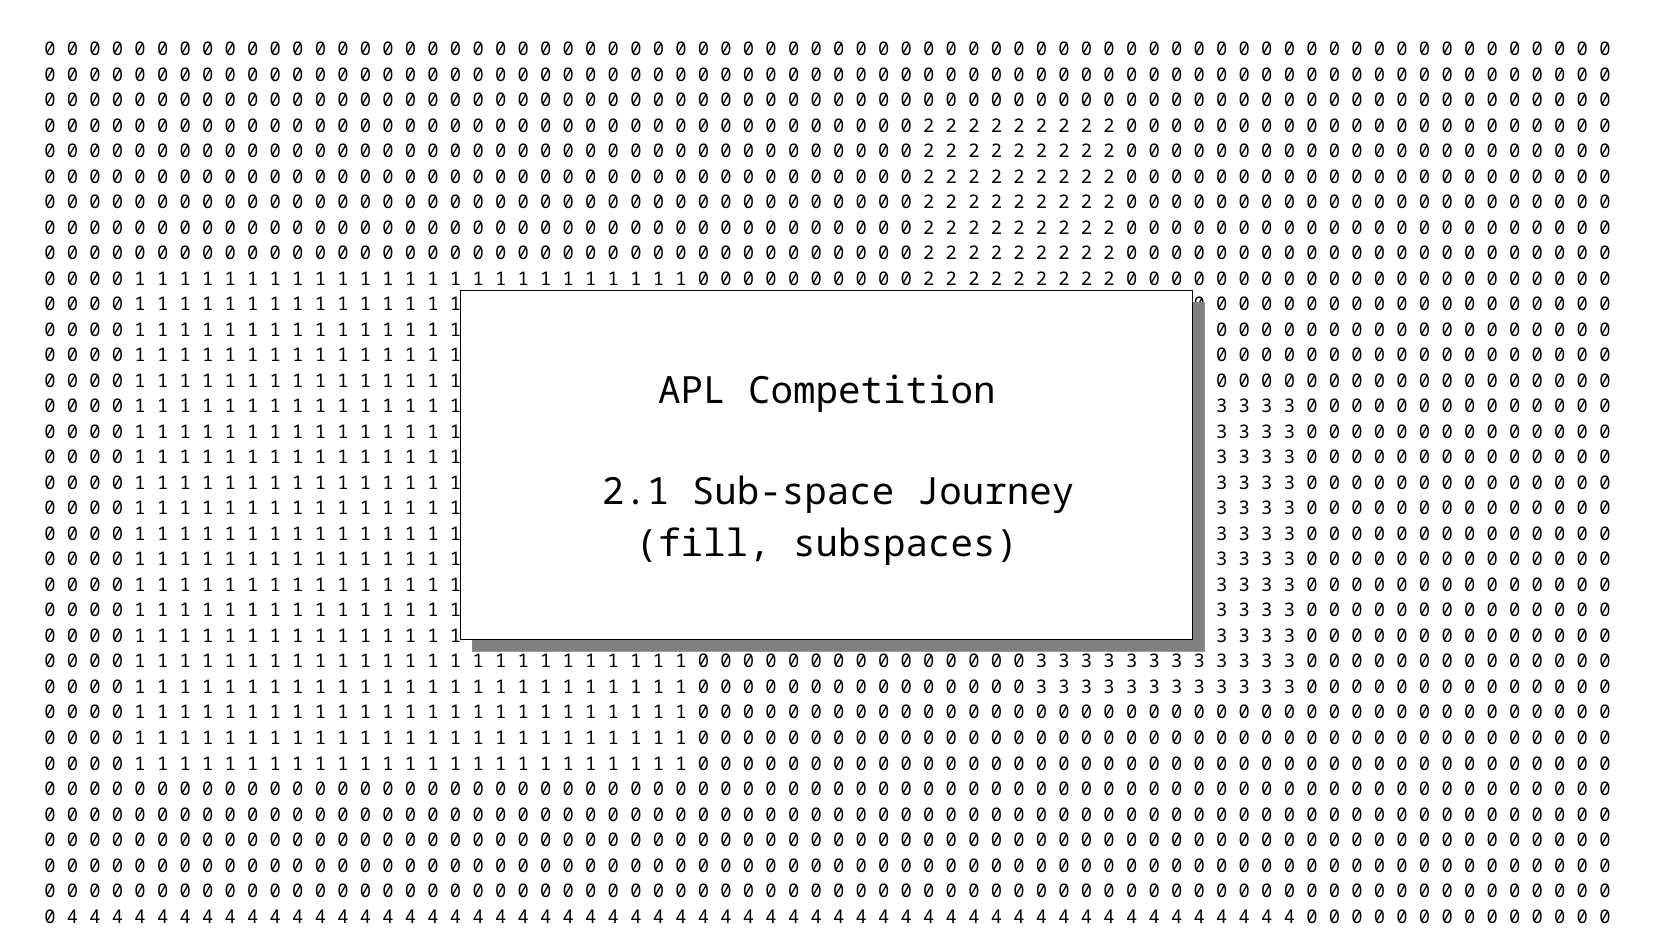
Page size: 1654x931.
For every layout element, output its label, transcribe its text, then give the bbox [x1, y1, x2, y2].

text_box 0 0 0 0 0 0 0 0 0 0 0 0 0 0 0 0 0 0 0 0 0 0 0 0 0 0 0 0 0 0 0 0 0 0 0 0 0 0 0 0 0 0 0 0 0 0 0 0 0 0 0 0 0 0 0 0 0 0 0 0 0 0 0 0 0 0 0 0 0 0 0 0 0 0 0 0 0 0 0 0 0 0 0 0 0 0 0 0 0 0 0 0 0 0 0 0 0 0 0 0 0 0 0 0 0 0 0 0 0 0 0 0 0 0 0 0 0 0 0 0 0 0 0 0 0 0 0 0 0 0 0 0 0 0 0 0 0 0 0 0 0 0 0 0 0 0 0 0 0 0 0 0 0 0 0 0 0 0 0 0 0 0 0 0 0 0 0 0 0 0 0 0 0 0 0 0 0 0 0 0 0 0 0 0 0 0 0 0 0 0 0 0 0 0 0 0 0 0 0 0 0 0 0 0 0 0 0 0 0 0 0 0 0 0 0 0 0 0 0 0 0 0 0 0 0 0 0 0 0 0 0 0 0 0 0 0 0 0 0 0 0 0 0 0 0 0 0 0 0 2 2 2 2 2 2 2 2 2 0 0 0 0 0 0 0 0 0 0 0 0 0 0 0 0 0 0 0 0 0 0 0 0 0 0 0 0 0 0 0 0 0 0 0 0 0 0 0 0 0 0 0 0 0 0 0 0 0 0 0 0 0 0 0 0 0 0 0 0 0 2 2 2 2 2 2 2 2 2 0 0 0 0 0 0 0 0 0 0 0 0 0 0 0 0 0 0 0 0 0 0 0 0 0 0 0 0 0 0 0 0 0 0 0 0 0 0 0 0 0 0 0 0 0 0 0 0 0 0 0 0 0 0 0 0 0 0 0 0 0 2 2 2 2 2 2 2 2 2 0 0 0 0 0 0 0 0 0 0 0 0 0 0 0 0 0 0 0 0 0 0 0 0 0 0 0 0 0 0 0 0 0 0 0 0 0 0 0 0 0 0 0 0 0 0 0 0 0 0 0 0 0 0 0 0 0 0 0 0 0 2 2 2 2 2 2 2 2 2 0 0 0 0 0 0 0 0 0 0 0 0 0 0 0 0 0 0 0 0 0 0 0 0 0 0 0 0 0 0 0 0 0 0 0 0 0 0 0 0 0 0 0 0 0 0 0 0 0 0 0 0 0 0 0 0 0 0 0 0 0 2 2 2 2 2 2 2 2 2 0 0 0 0 0 0 0 0 0 0 0 0 0 0 0 0 0 0 0 0 0 0 0 0 0 0 0 0 0 0 0 0 0 0 0 0 0 0 0 0 0 0 0 0 0 0 0 0 0 0 0 0 0 0 0 0 0 0 0 0 0 2 2 2 2 2 2 2 2 2 0 0 0 0 0 0 0 0 0 0 0 0 0 0 0 0 0 0 0 0 0 0 0 0 0 0 1 1 1 1 1 1 1 1 1 1 1 1 1 1 1 1 1 1 1 1 1 1 1 1 1 0 0 0 0 0 0 0 0 0 0 2 2 2 2 2 2 2 2 2 0 0 0 0 0 0 0 0 0 0 0 0 0 0 0 0 0 0 0 0 0 0 0 0 0 0 1 1 1 1 1 1 1 1 1 1 1 1 1 1 1 1 1 1 1 1 1 1 1 1 1 0 0 0 0 0 0 0 0 0 0 2 2 2 2 2 2 2 2 2 0 0 0 0 0 0 0 0 0 0 0 0 0 0 0 0 0 0 0 0 0 0 0 0 0 0 1 1 1 1 1 1 1 1 1 1 1 1 1 1 1 1 1 1 1 1 1 1 1 1 1 0 0 0 0 0 0 0 0 0 0 2 2 2 2 2 2 2 2 2 0 0 0 0 0 0 0 0 0 0 0 0 0 0 0 0 0 0 0 0 0 0 0 0 0 0 1 1 1 1 1 1 1 1 1 1 1 1 1 1 1 1 1 1 1 1 1 1 1 1 1 0 0 0 0 0 0 0 0 0 0 0 0 0 0 0 0 0 0 0 0 0 0 0 0 0 0 0 0 0 0 0 0 0 0 0 0 0 0 0 0 0 0 0 0 0 1 1 1 1 1 1 1 1 1 1 1 1 1 1 1 1 1 1 1 1 1 1 1 1 1 0 0 0 0 0 0 0 0 0 0 0 0 0 0 0 0 0 0 0 0 0 0 0 0 0 0 0 0 0 0 0 0 0 0 0 0 0 0 0 0 0 0 0 0 0 1 1 1 1 1 1 1 1 1 1 1 1 1 1 1 1 1 1 1 1 1 1 1 1 1 0 0 0 0 0 0 0 0 0 0 0 0 0 0 0 3 3 3 3 3 3 3 3 3 3 3 3 0 0 0 0 0 0 0 0 0 0 0 0 0 0 0 0 0 0 1 1 1 1 1 1 1 1 1 1 1 1 1 1 1 1 1 1 1 1 1 1 1 1 1 0 0 0 0 0 0 0 0 0 0 0 0 0 0 0 3 3 3 3 3 3 3 3 3 3 3 3 0 0 0 0 0 0 0 0 0 0 0 0 0 0 0 0 0 0 1 1 1 1 1 1 1 1 1 1 1 1 1 1 1 1 1 1 1 1 1 1 1 1 1 0 0 0 0 0 0 0 0 0 0 0 0 0 0 0 3 3 3 3 3 3 3 3 3 3 3 3 0 0 0 0 0 0 0 0 0 0 0 0 0 0 0 0 0 0 1 1 1 1 1 1 1 1 1 1 1 1 1 1 1 1 1 1 1 1 1 1 1 1 1 0 0 0 0 0 0 0 0 0 0 0 0 0 0 0 3 3 3 3 3 3 3 3 3 3 3 3 0 0 0 0 0 0 0 0 0 0 0 0 0 0 0 0 0 0 1 1 1 1 1 1 1 1 1 1 1 1 1 1 1 1 1 1 1 1 1 1 1 1 1 0 0 0 0 0 0 0 0 0 0 0 0 0 0 0 3 3 3 3 3 3 3 3 3 3 3 3 0 0 0 0 0 0 0 0 0 0 0 0 0 0 0 0 0 0 1 1 1 1 1 1 1 1 1 1 1 1 1 1 1 1 1 1 1 1 1 1 1 1 1 0 0 0 0 0 0 0 0 0 0 0 0 0 0 0 3 3 3 3 3 3 3 3 3 3 3 3 0 0 0 0 0 0 0 0 0 0 0 0 0 0 0 0 0 0 1 1 1 1 1 1 1 1 1 1 1 1 1 1 1 1 1 1 1 1 1 1 1 1 1 0 0 0 0 0 0 0 0 0 0 0 0 0 0 0 3 3 3 3 3 3 3 3 3 3 3 3 0 0 0 0 0 0 0 0 0 0 0 0 0 0 0 0 0 0 1 1 1 1 1 1 1 1 1 1 1 1 1 1 1 1 1 1 1 1 1 1 1 1 1 0 0 0 0 0 0 0 0 0 0 0 0 0 0 0 3 3 3 3 3 3 3 3 3 3 3 3 0 0 0 0 0 0 0 0 0 0 0 0 0 0 0 0 0 0 1 1 1 1 1 1 1 1 1 1 1 1 1 1 1 1 1 1 1 1 1 1 1 1 1 0 0 0 0 0 0 0 0 0 0 0 0 0 0 0 3 3 3 3 3 3 3 3 3 3 3 3 0 0 0 0 0 0 0 0 0 0 0 0 0 0 0 0 0 0 1 1 1 1 1 1 1 1 1 1 1 1 1 1 1 1 1 1 1 1 1 1 1 1 1 0 0 0 0 0 0 0 0 0 0 0 0 0 0 0 3 3 3 3 3 3 3 3 3 3 3 3 0 0 0 0 0 0 0 0 0 0 0 0 0 0 0 0 0 0 1 1 1 1 1 1 1 1 1 1 1 1 1 1 1 1 1 1 1 1 1 1 1 1 1 0 0 0 0 0 0 0 0 0 0 0 0 0 0 0 3 3 3 3 3 3 3 3 3 3 3 3 0 0 0 0 0 0 0 0 0 0 0 0 0 0 0 0 0 0 1 1 1 1 1 1 1 1 1 1 1 1 1 1 1 1 1 1 1 1 1 1 1 1 1 0 0 0 0 0 0 0 0 0 0 0 0 0 0 0 3 3 3 3 3 3 3 3 3 3 3 3 0 0 0 0 0 0 0 0 0 0 0 0 0 0 0 0 0 0 1 1 1 1 1 1 1 1 1 1 1 1 1 1 1 1 1 1 1 1 1 1 1 1 1 0 0 0 0 0 0 0 0 0 0 0 0 0 0 0 0 0 0 0 0 0 0 0 0 0 0 0 0 0 0 0 0 0 0 0 0 0 0 0 0 0 0 0 0 0 1 1 1 1 1 1 1 1 1 1 1 1 1 1 1 1 1 1 1 1 1 1 1 1 1 0 0 0 0 0 0 0 0 0 0 0 0 0 0 0 0 0 0 0 0 0 0 0 0 0 0 0 0 0 0 0 0 0 0 0 0 0 0 0 0 0 0 0 0 0 1 1 1 1 1 1 1 1 1 1 1 1 1 1 1 1 1 1 1 1 1 1 1 1 1 0 0 0 0 0 0 0 0 0 0 0 0 0 0 0 0 0 0 0 0 0 0 0 0 0 0 0 0 0 0 0 0 0 0 0 0 0 0 0 0 0 0 0 0 0 0 0 0 0 0 0 0 0 0 0 0 0 0 0 0 0 0 0 0 0 0 0 0 0 0 0 0 0 0 0 0 0 0 0 0 0 0 0 0 0 0 0 0 0 0 0 0 0 0 0 0 0 0 0 0 0 0 0 0 0 0 0 0 0 0 0 0 0 0 0 0 0 0 0 0 0 0 0 0 0 0 0 0 0 0 0 0 0 0 0 0 0 0 0 0 0 0 0 0 0 0 0 0 0 0 0 0 0 0 0 0 0 0 0 0 0 0 0 0 0 0 0 0 0 0 0 0 0 0 0 0 0 0 0 0 0 0 0 0 0 0 0 0 0 0 0 0 0 0 0 0 0 0 0 0 0 0 0 0 0 0 0 0 0 0 0 0 0 0 0 0 0 0 0 0 0 0 0 0 0 0 0 0 0 0 0 0 0 0 0 0 0 0 0 0 0 0 0 0 0 0 0 0 0 0 0 0 0 0 0 0 0 0 0 0 0 0 0 0 0 0 0 0 0 0 0 0 0 0 0 0 0 0 0 0 0 0 0 0 0 0 0 0 0 0 0 0 0 0 0 0 0 0 0 0 0 0 0 0 0 0 0 0 0 0 0 0 0 0 0 0 0 0 0 0 0 0 0 0 0 0 0 0 0 0 0 0 0 0 0 0 0 0 0 0 0 0 0 0 0 0 0 0 0 0 0 0 0 0 0 0 0 0 0 0 0 0 0 0 0 0 0 0 0 0 0 0 0 0 0 0 0 0 0 0 0 0 0 0 0 0 0 0 0 0 0 0 4 4 4 4 4 4 4 4 4 4 4 4 4 4 4 4 4 4 4 4 4 4 4 4 4 4 4 4 4 4 4 4 4 4 4 4 4 4 4 4 4 4 4 4 4 4 4 4 4 4 4 4 4 4 4 0 0 0 0 0 0 0 0 0 0 0 0 0 0 0 4 4 4 4 4 4 4 4 4 4 4 4 4 4 4 4 4 4 4 4 4 4 4 4 4 4 4 4 4 4 4 4 4 4 4 4 4 4 4 4 4 4 4 4 4 4 4 4 4 4 4 4 4 4 4 0 0 0 0 0 0 0 0 0 0 0 0 0 0 0 0 0 0 0 0 0 0 0 0 0 0 0 0 0 0 0 0 0 0 0 0 0 0 0 0 0 0 0 0 0 0 0 0 0 0 0 0 0 0 0 0 0 0 0 0 0 0 0 0 0 0 0 0 0 0 0 0 0 0 0 0 0 0 0 0 0 0 0 0 0 0 0 0 0 0 0 0 0 0 0 0 0 0 0 0 0 0 0 0 0 0 0 0 0 0 0 0 0 0 0 0 0 0 0 0 0 0 0 0 0 0 0 0 0 0 0 0 0 0 0 0 0 0 0 0 0 0 0 0 0 0 0 0 0 0 0 0 0 0 0 0 0 0 0 0 0 0 0 0 0 0 0 0 0 0 0 0 0 0 0 0 0 0 0 0 0 0 0 0 0 0 0 0 0 0 0 0 0 0 0 0 0 0 0 0 0 0 0 0 0 0 0 0 0 0 0 0 0 0 0 0 0 0 0 0 0 0 0 0 0 0 0 0 0 0 0 0 0 0 0 0 0 0 0 0 0 0 0 0 0 0 0 0 0 0 0 0 0 0 0 0 0 0 0 0 0 0 0 0 0 0 0 0 0 0 0 0 0 0 0 0 0 0 0 0 0 0 0 0 0 0 0 0 0 0 0 0 0 0 [29, 28, 1625, 902]
text_box APL Competition 2.1 Sub-space Journey (fill, subspaces) [460, 290, 1193, 640]
